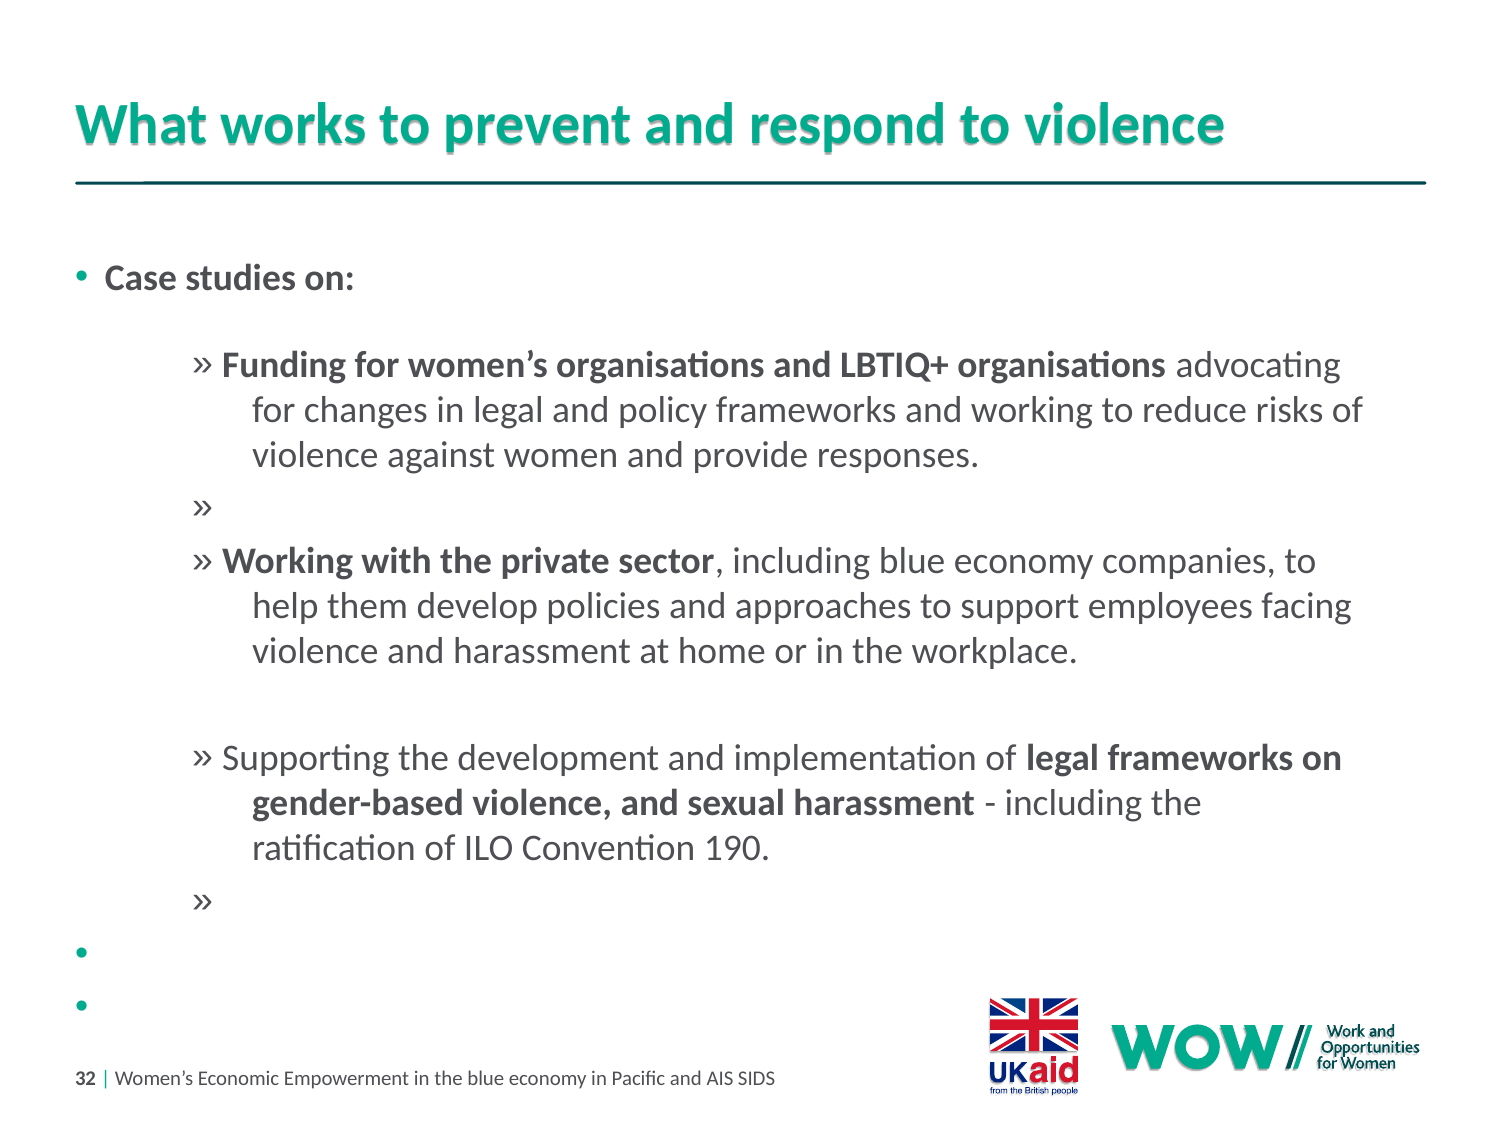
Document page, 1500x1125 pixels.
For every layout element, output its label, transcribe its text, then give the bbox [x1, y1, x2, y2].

text_box 32 | Women’s Economic Empowerment in the blue economy in Pacific and AIS SIDS [75, 1032, 852, 1093]
title What works to prevent and respond to violence [75, 51, 1424, 165]
text_box [50, 224, 1399, 677]
text_box Case studies on: Funding for women’s organisations and LBTIQ+ organisations advocating for changes in legal and policy frameworks and working to reduce risks of violence against women and provide responses. Working with the private sector, including blue economy companies, to help them develop policies and approaches to support employees facing violence and harassment at home or in the workplace. Supporting the development and implementation of legal frameworks on gender-based violence, and sexual harassment - including the ratification of ILO Convention 190. [75, 253, 1371, 959]
